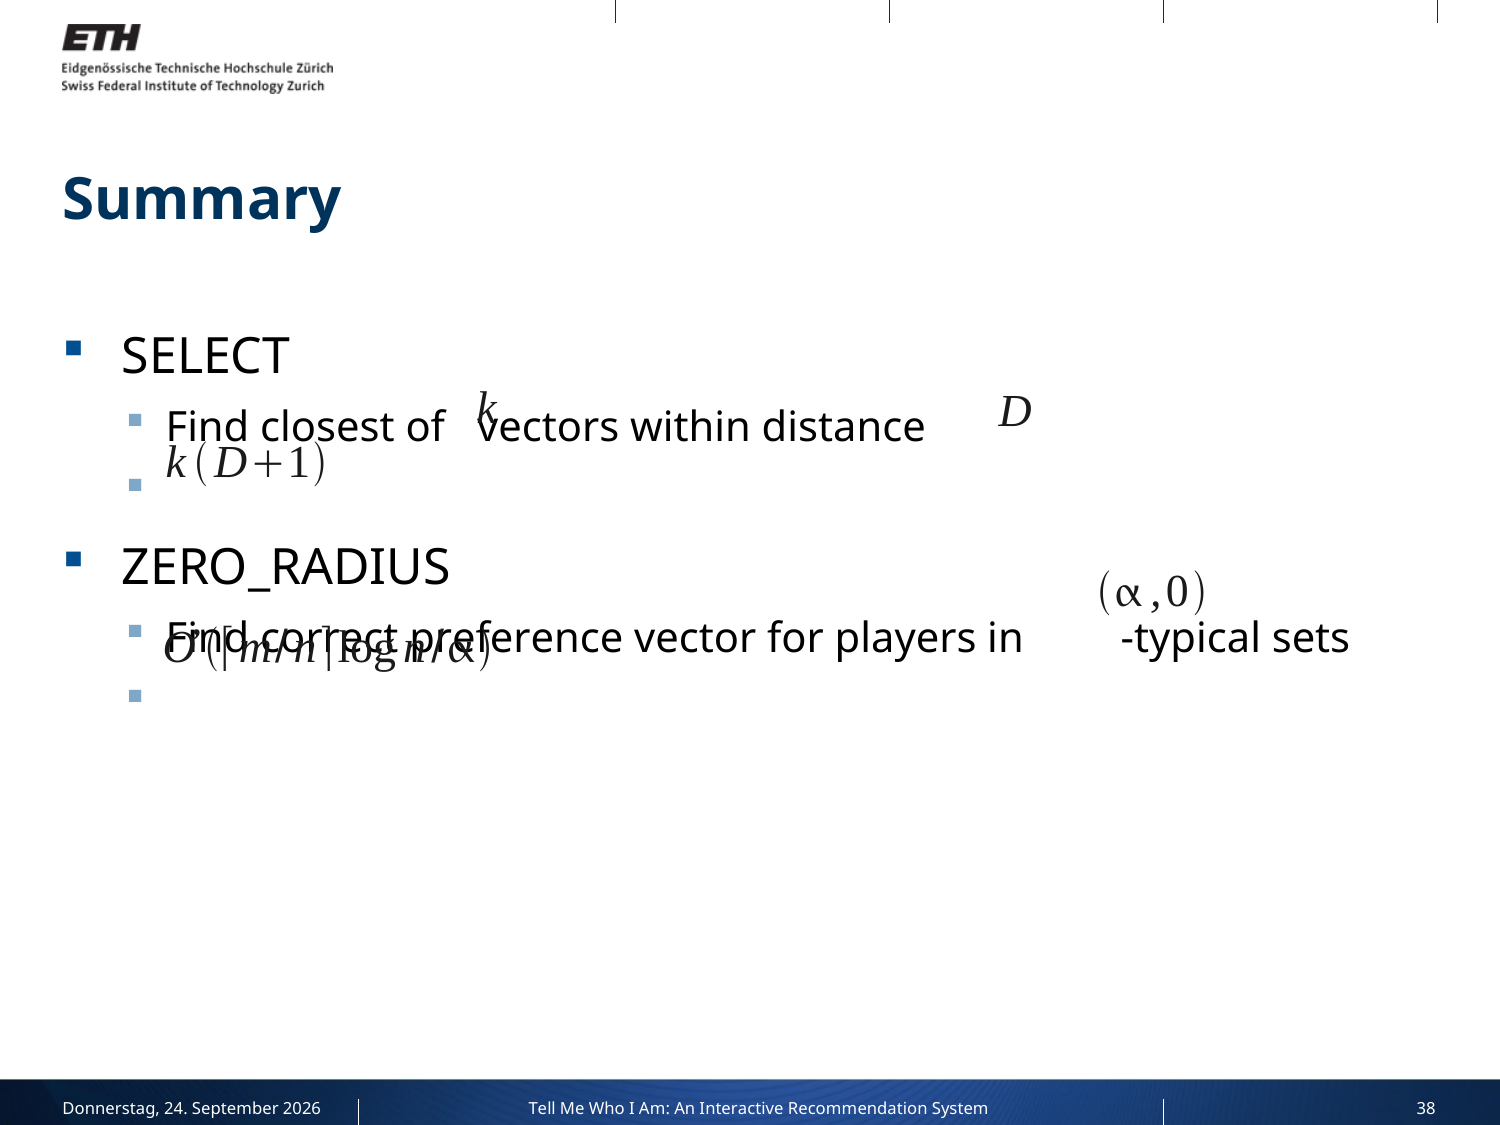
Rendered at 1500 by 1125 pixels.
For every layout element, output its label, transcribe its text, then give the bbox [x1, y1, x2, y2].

picture [62, 24, 333, 94]
chart [1090, 565, 1213, 618]
chart [468, 382, 503, 434]
picture [0, 1078, 1500, 1125]
title Summary [62, 157, 1438, 281]
chart [157, 437, 333, 490]
list SELECT Find closest of vectors within distance ZERO_RADIUS Find correct preference vector for players in -typical sets [62, 319, 1481, 1052]
chart [156, 621, 499, 674]
chart [989, 385, 1038, 437]
